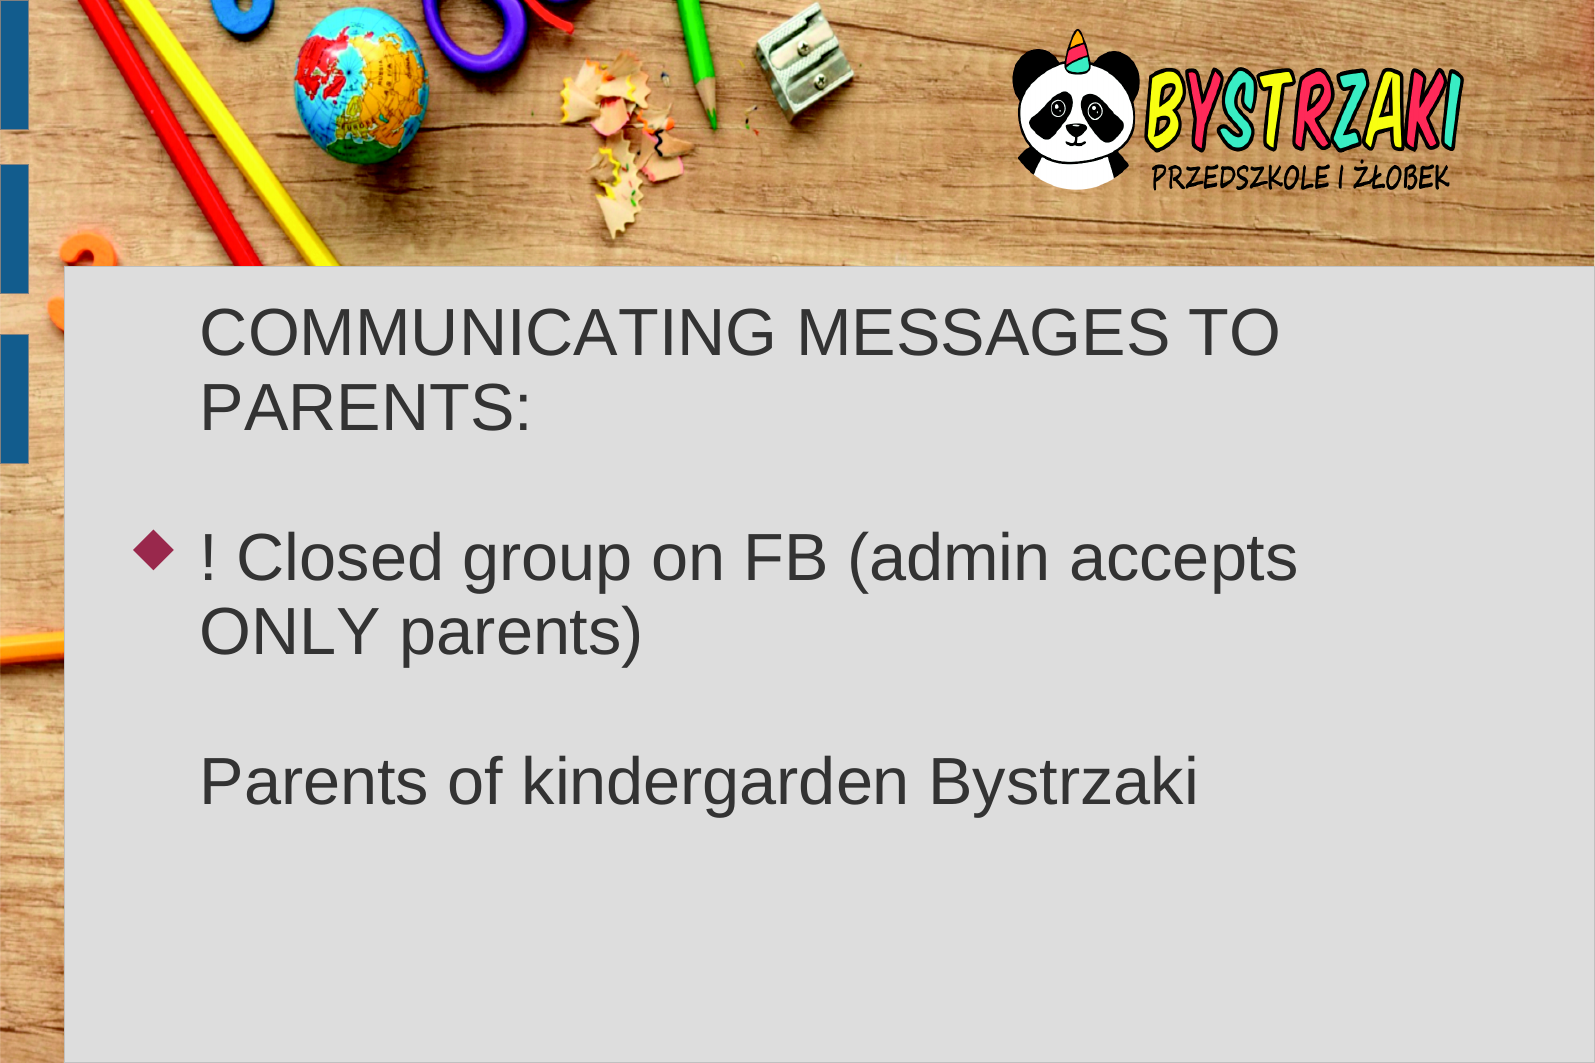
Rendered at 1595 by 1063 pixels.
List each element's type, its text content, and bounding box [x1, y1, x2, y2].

list COMMUNICATING MESSAGES TO PARENTS: ! Closed group on FB (admin accepts ONLY parents) Parents of kindergarden Bystrzaki [117, 295, 1479, 966]
picture [0, 0, 1595, 1063]
